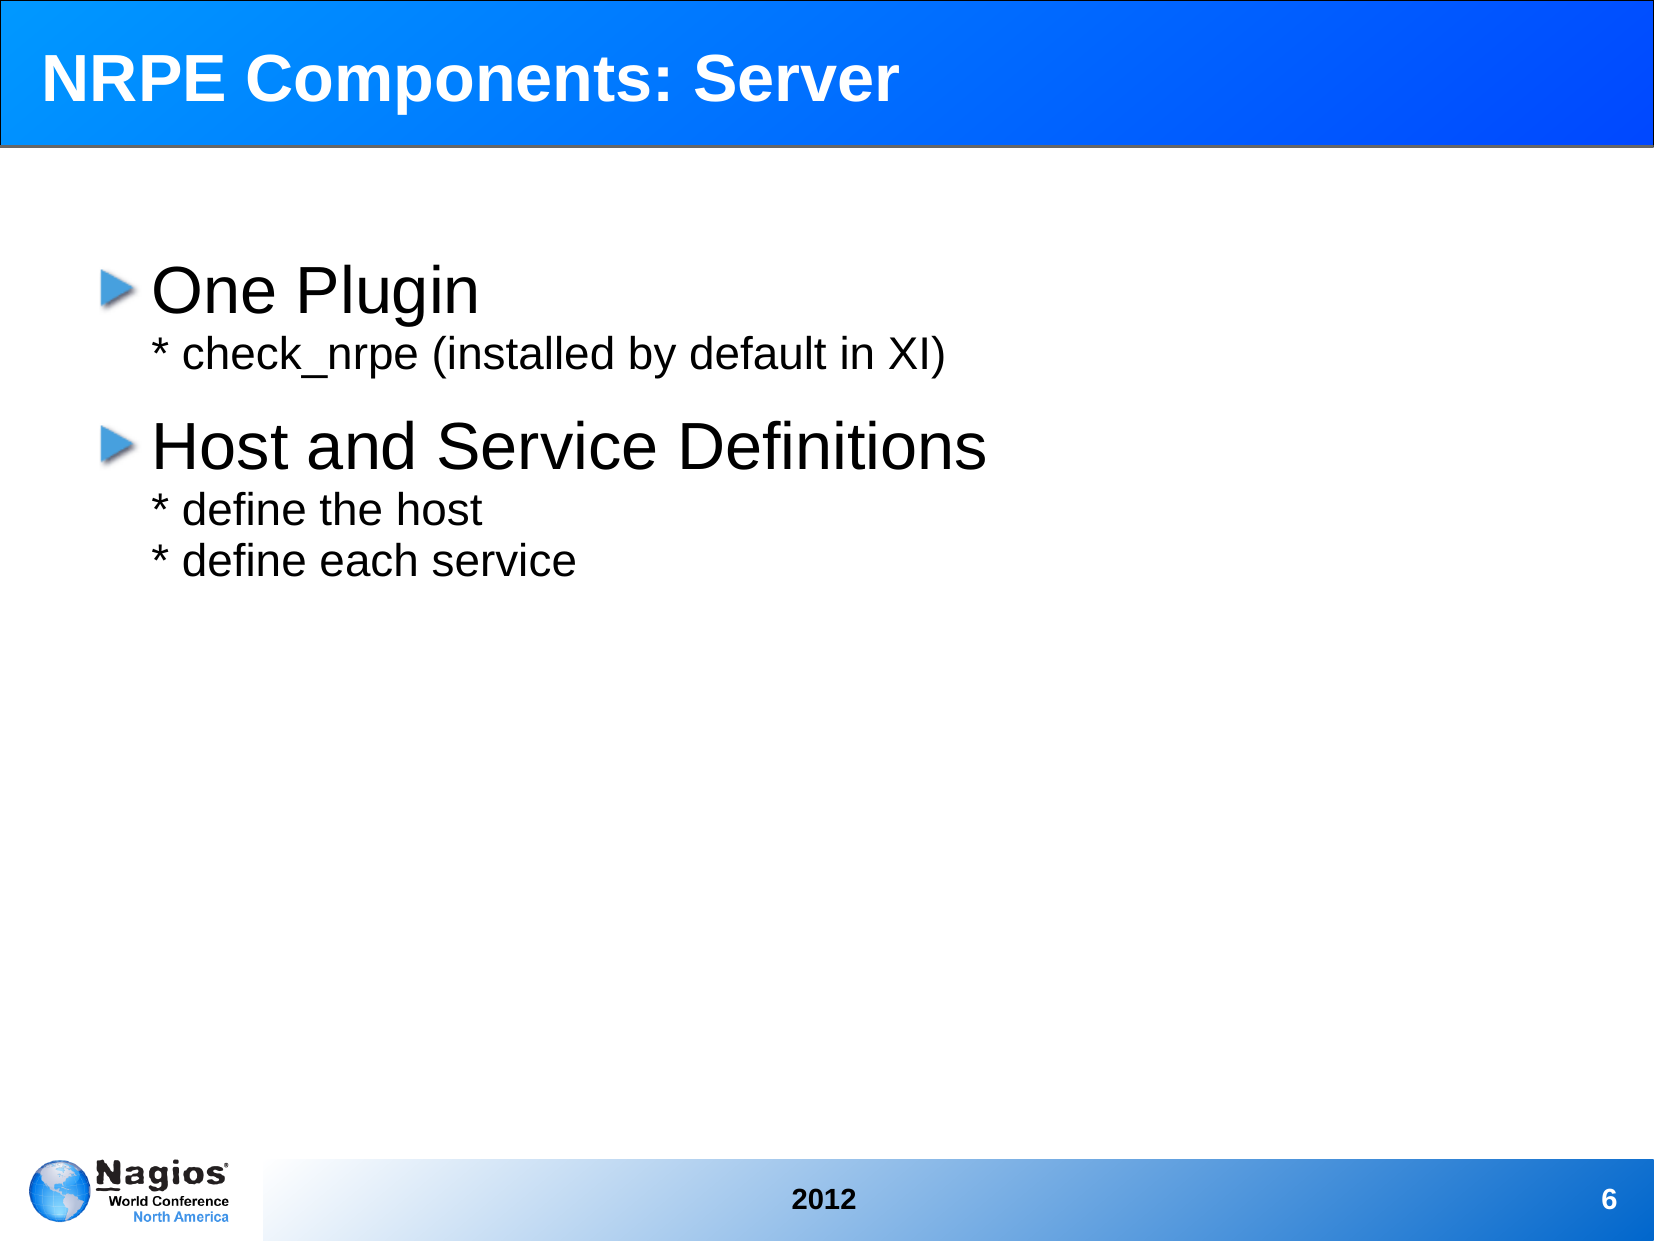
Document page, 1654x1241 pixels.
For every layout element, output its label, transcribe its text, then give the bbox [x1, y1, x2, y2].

list One Plugin * check_nrpe (installed by default in XI) Host and Service Definitions * define the host * define each service [80, 253, 1599, 1072]
picture [29, 1159, 229, 1235]
title NRPE Components: Server [41, 29, 1248, 127]
